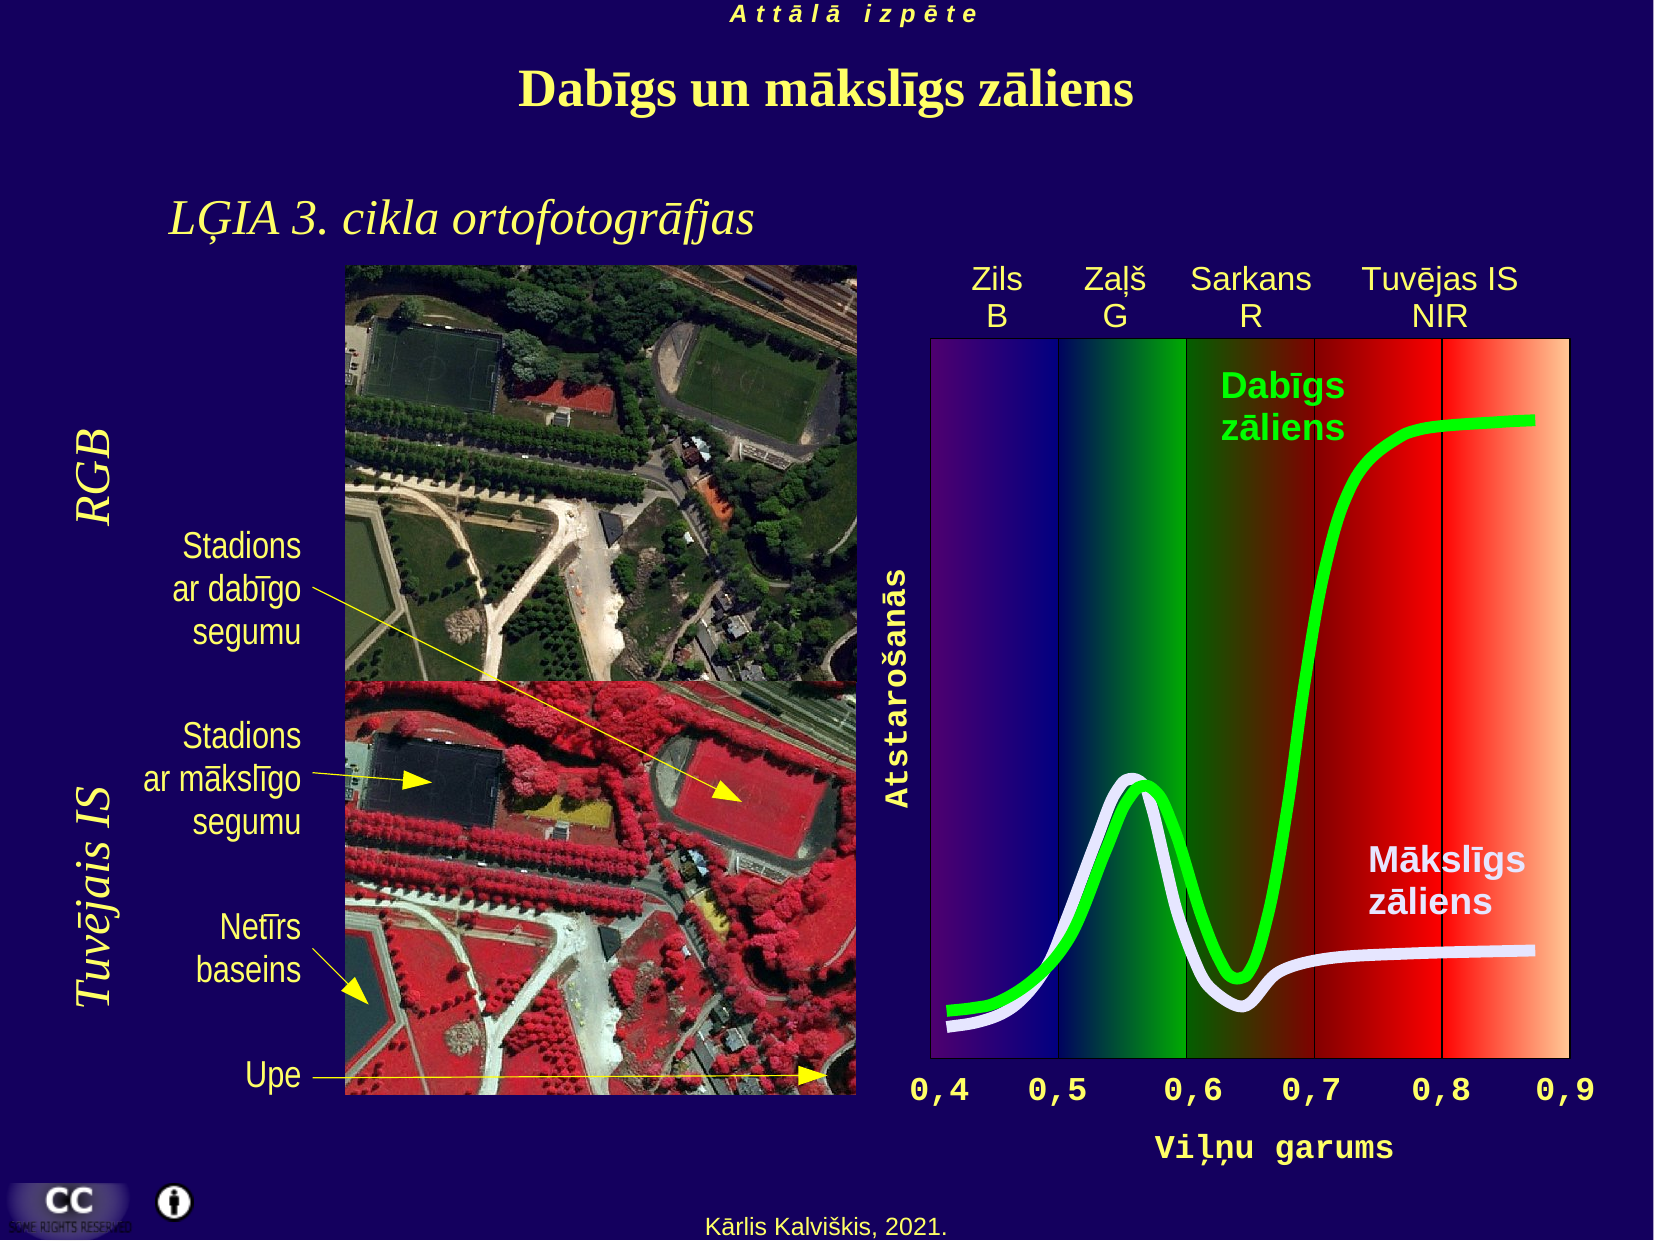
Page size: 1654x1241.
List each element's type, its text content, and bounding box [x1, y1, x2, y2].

text_box Stadions ar dabīgo segumu [171, 523, 302, 652]
text_box RGB [64, 429, 121, 527]
text_box Sarkans R [1190, 260, 1313, 335]
text_box Zils B [971, 260, 1024, 335]
text_box Tuvējais IS [64, 786, 121, 1011]
text_box [930, 338, 1107, 1059]
text_box 0,6 [1163, 1072, 1224, 1111]
picture [155, 1183, 194, 1222]
text_box Upe [245, 1052, 302, 1096]
text_box 0,7 [1281, 1072, 1342, 1111]
text_box 0,5 [1027, 1072, 1088, 1111]
text_box Stadions ar mākslīgo segumu [142, 714, 302, 843]
text_box Tuvējas IS NIR [1361, 260, 1520, 335]
text_box Mākslīgs zāliens [1368, 838, 1527, 923]
title Dabīgs un mākslīgs zāliens [0, 58, 1654, 278]
text_box Atstarošanās [876, 568, 918, 810]
text_box [1114, 338, 1570, 1059]
text_box Netīrs baseins [195, 904, 302, 990]
text_box 0,4 [909, 1072, 970, 1111]
text_box [1117, 786, 1129, 804]
picture [0, 1183, 141, 1241]
picture [345, 265, 857, 1095]
text_box LĢIA 3. cikla ortofotogrāfjas [168, 189, 756, 246]
text_box 0,9 [1535, 1072, 1596, 1111]
text_box Dabīgs zāliens [1220, 364, 1346, 449]
text_box Viļņu garums [1154, 1130, 1395, 1169]
text_box 0,8 [1411, 1072, 1472, 1111]
text_box Zaļš G [1083, 260, 1147, 335]
